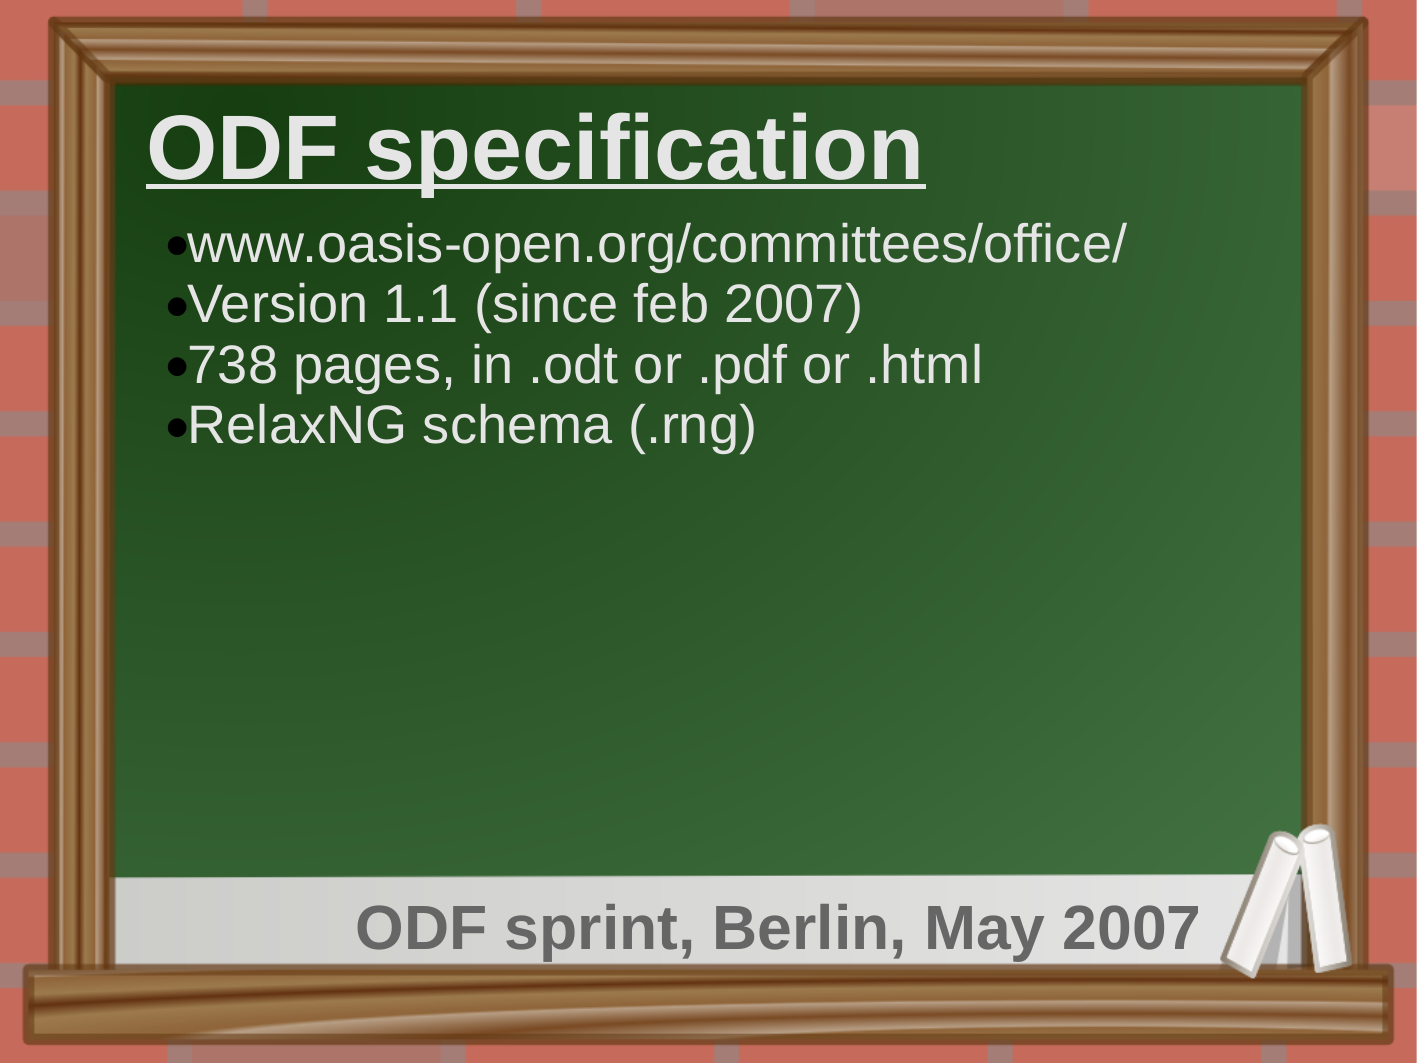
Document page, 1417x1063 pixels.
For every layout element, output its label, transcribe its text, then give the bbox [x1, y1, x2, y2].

text_box www.oasis-open.org/committees/office/ Version 1.1 (since feb 2007) 738 pages, in .odt or .pdf or .html RelaxNG schema (.rng) [151, 205, 1276, 862]
picture [0, 0, 1417, 1063]
text_box ODF specification [131, 88, 1313, 210]
